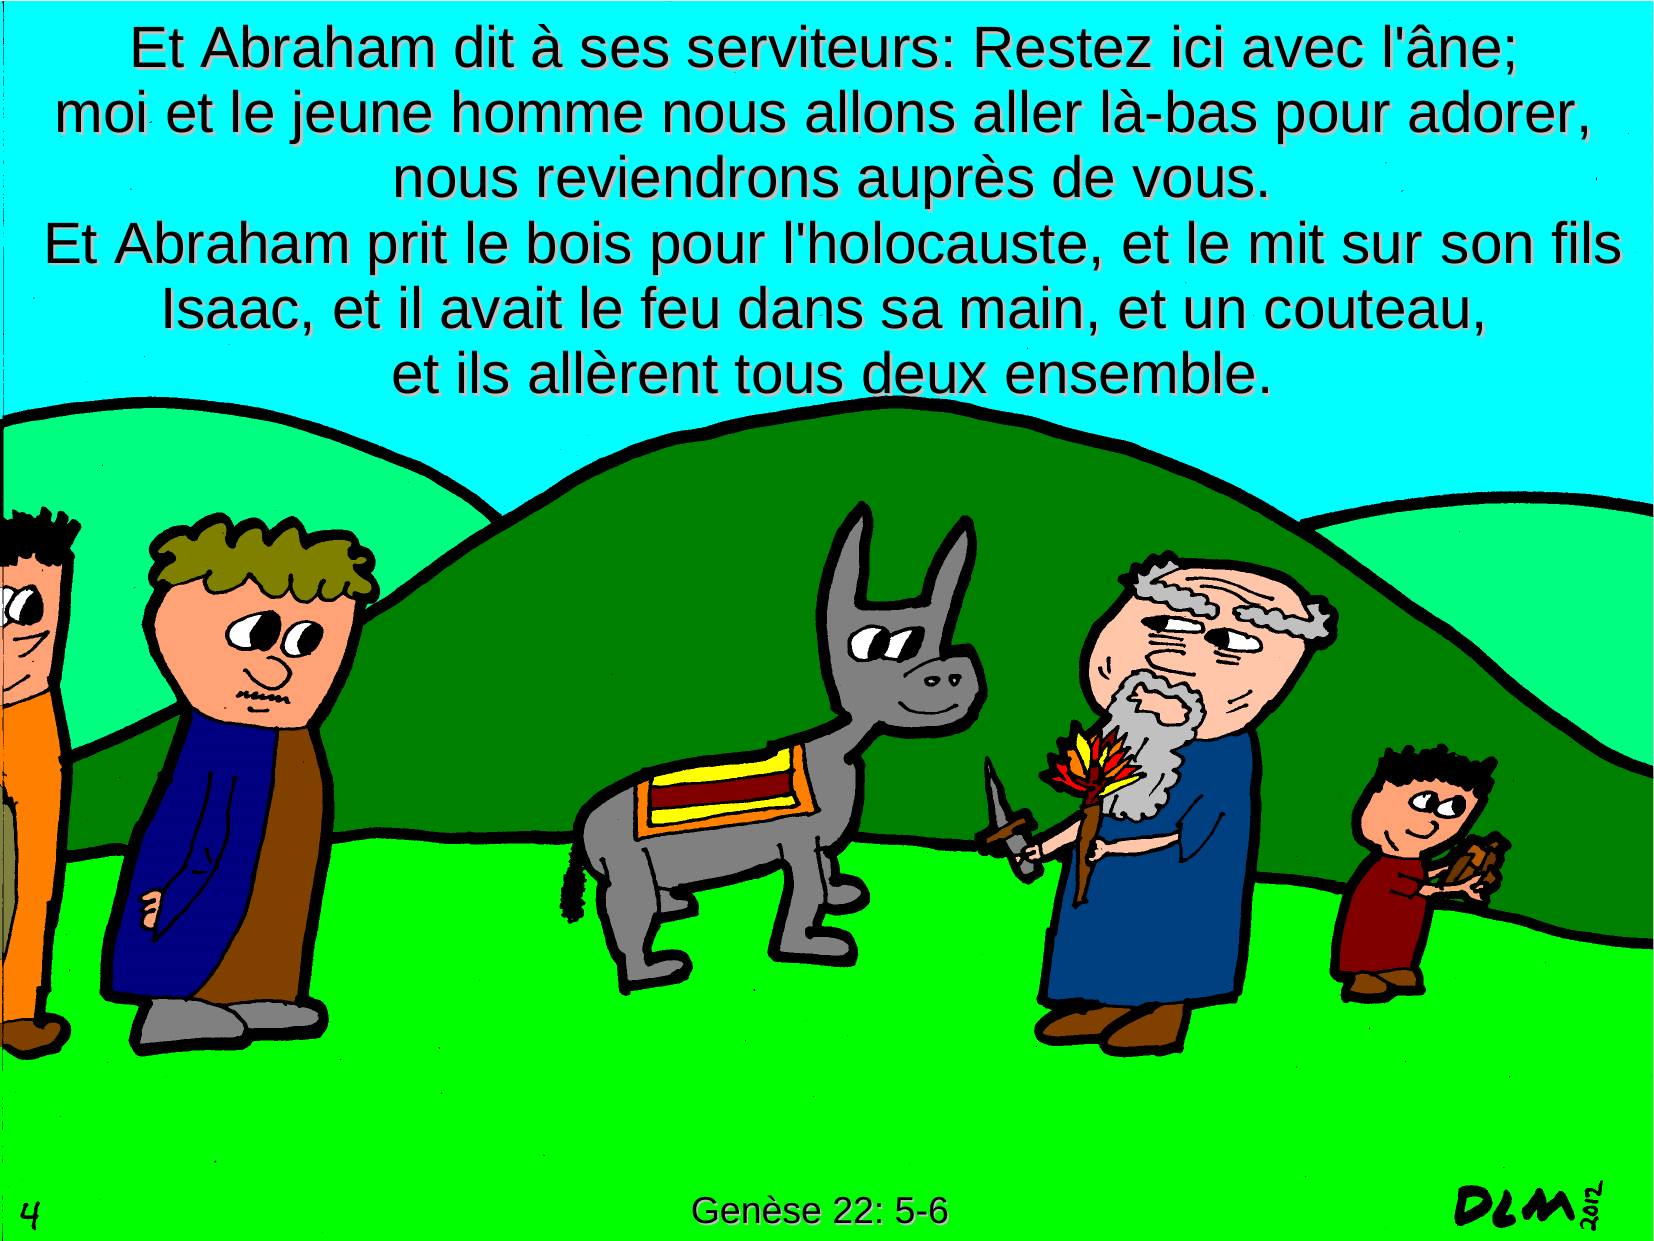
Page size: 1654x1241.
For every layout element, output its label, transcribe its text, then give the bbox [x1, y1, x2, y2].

text_box Et Abraham dit à ses serviteurs: Restez ici avec l'âne; moi et le jeune homme nous allons aller là-bas pour adorer, nous reviendrons auprès de vous. Et Abraham prit le bois pour l'holocauste, et le mit sur ​​son fils Isaac, et il avait le feu dans sa main, et un couteau, et ils allèrent tous deux ensemble. [0, 4, 1654, 409]
text_box Genèse 22: 5-6 [0, 1180, 1651, 1238]
picture [0, 409, 1654, 1241]
